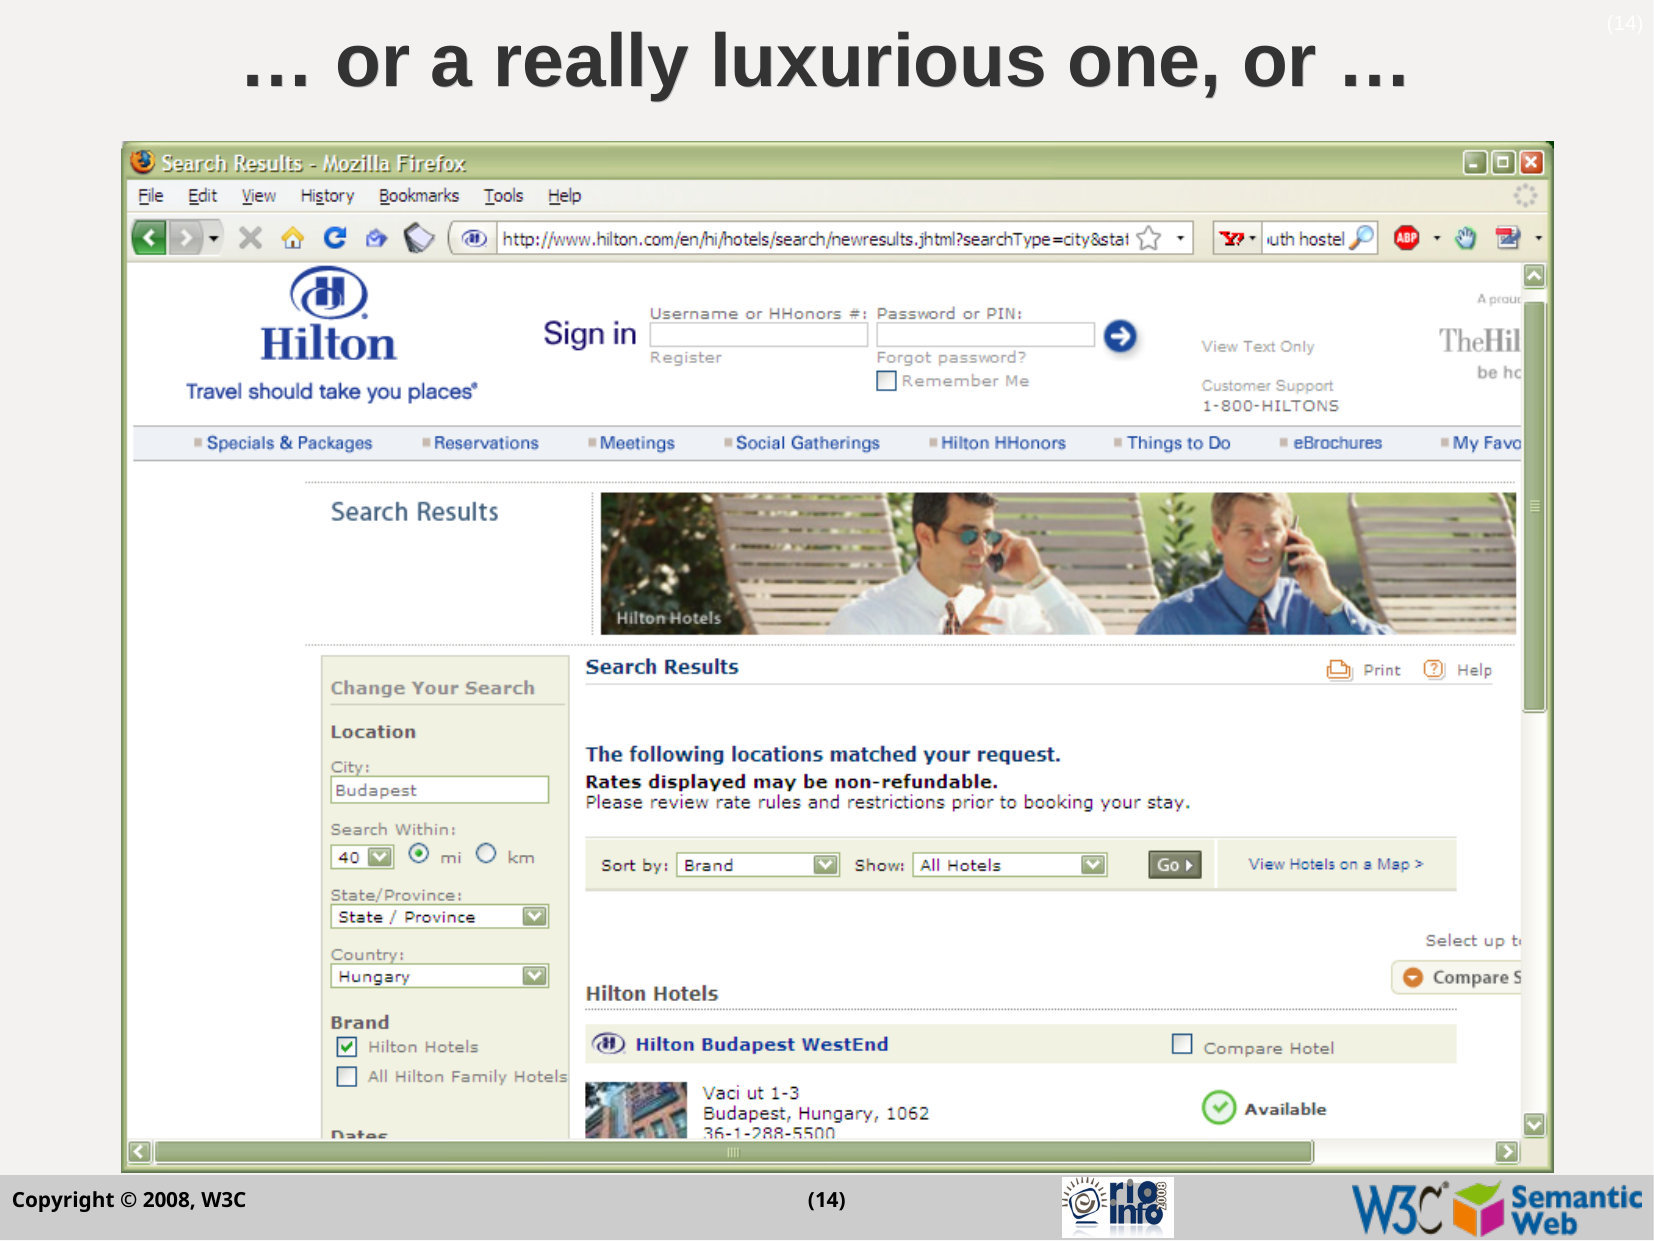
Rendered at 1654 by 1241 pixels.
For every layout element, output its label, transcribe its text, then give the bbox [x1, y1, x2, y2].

picture [1352, 1178, 1642, 1237]
picture [1062, 1177, 1174, 1238]
title … or a really luxurious one, or … [0, 7, 1654, 111]
picture [121, 141, 1554, 1173]
